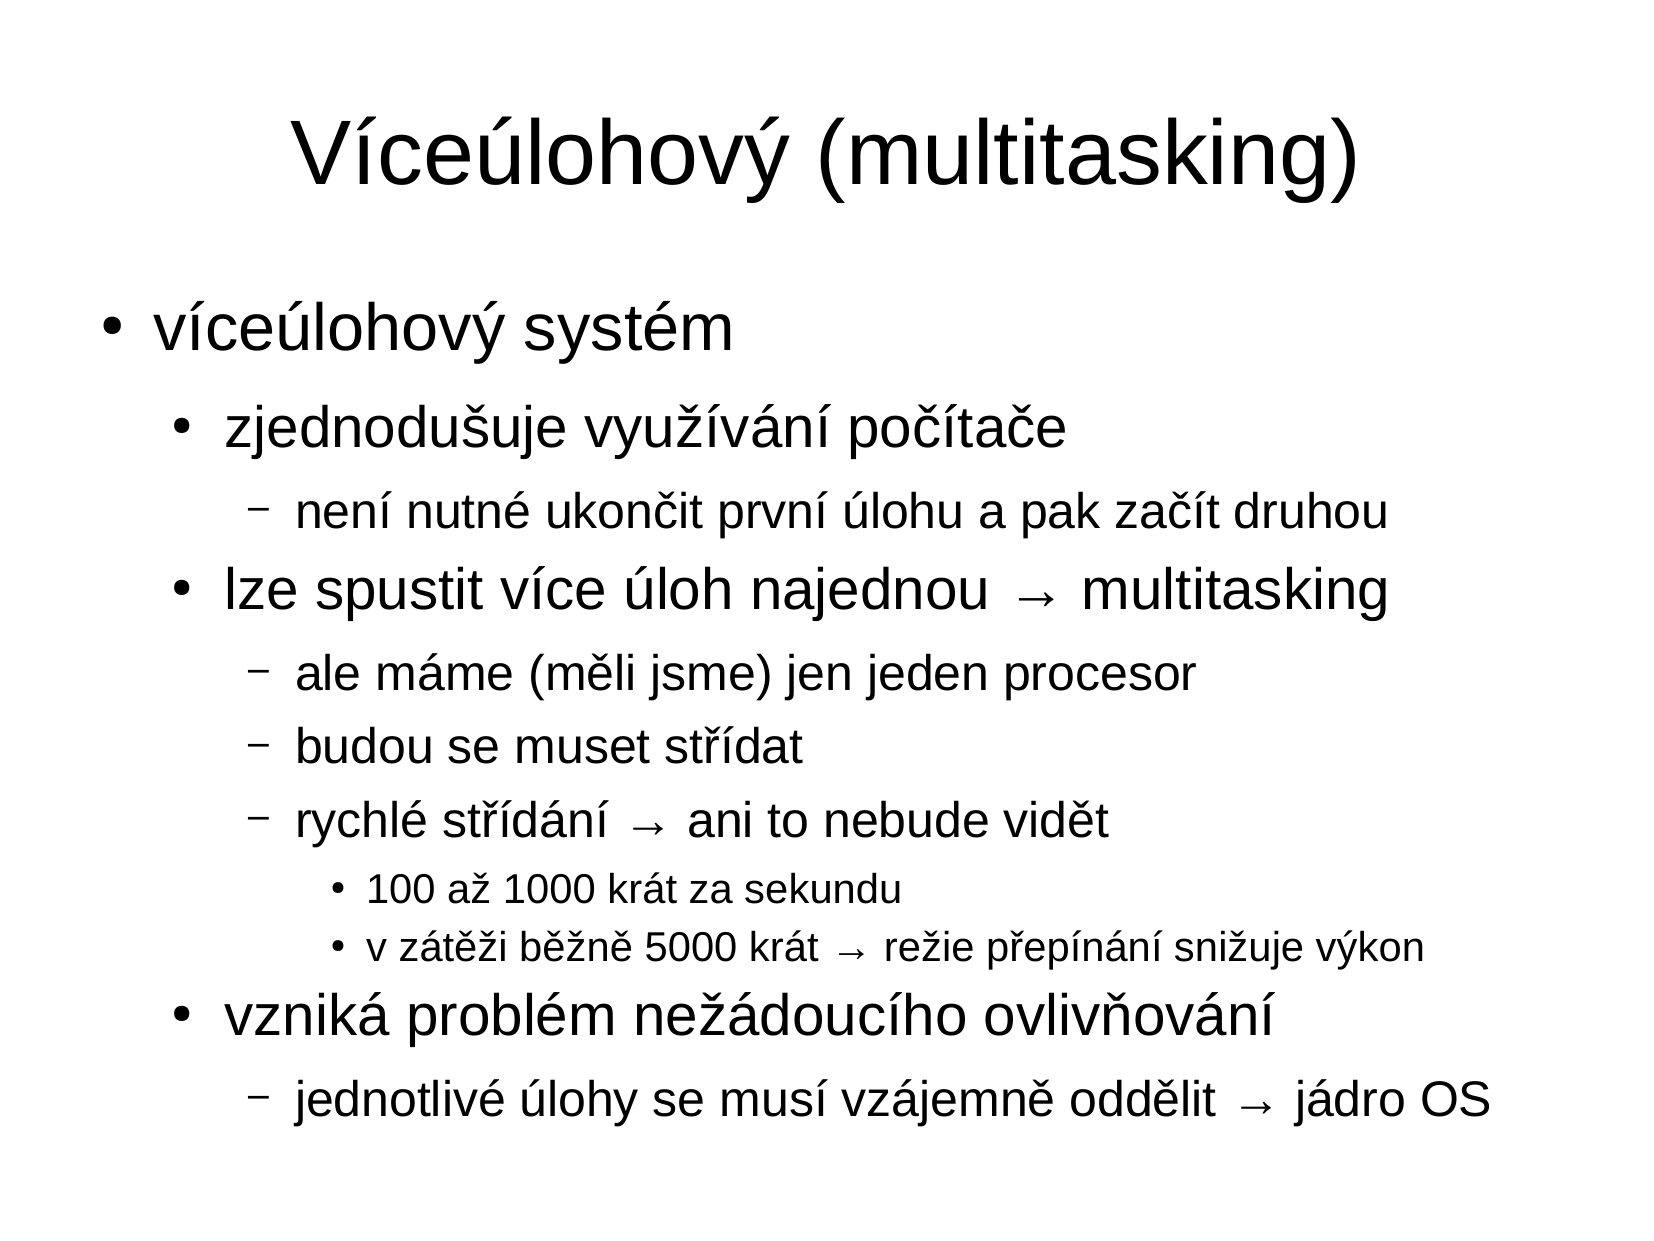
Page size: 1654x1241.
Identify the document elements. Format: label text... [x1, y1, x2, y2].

title Víceúlohový (multitasking) [82, 56, 1571, 250]
list víceúlohový systém zjednodušuje využívání počítače není nutné ukončit první úlohu a pak začít druhou lze spustit více úloh najednou → multitasking ale máme (měli jsme) jen jeden procesor budou se muset střídat rychlé střídání → ani to nebude vidět 100 až 1000 krát za sekundu v zátěži běžně 5000 krát → režie přepínání snižuje výkon vzniká problém nežádoucího ovlivňování jednotlivé úlohy se musí vzájemně oddělit → jádro OS [82, 290, 1571, 1127]
